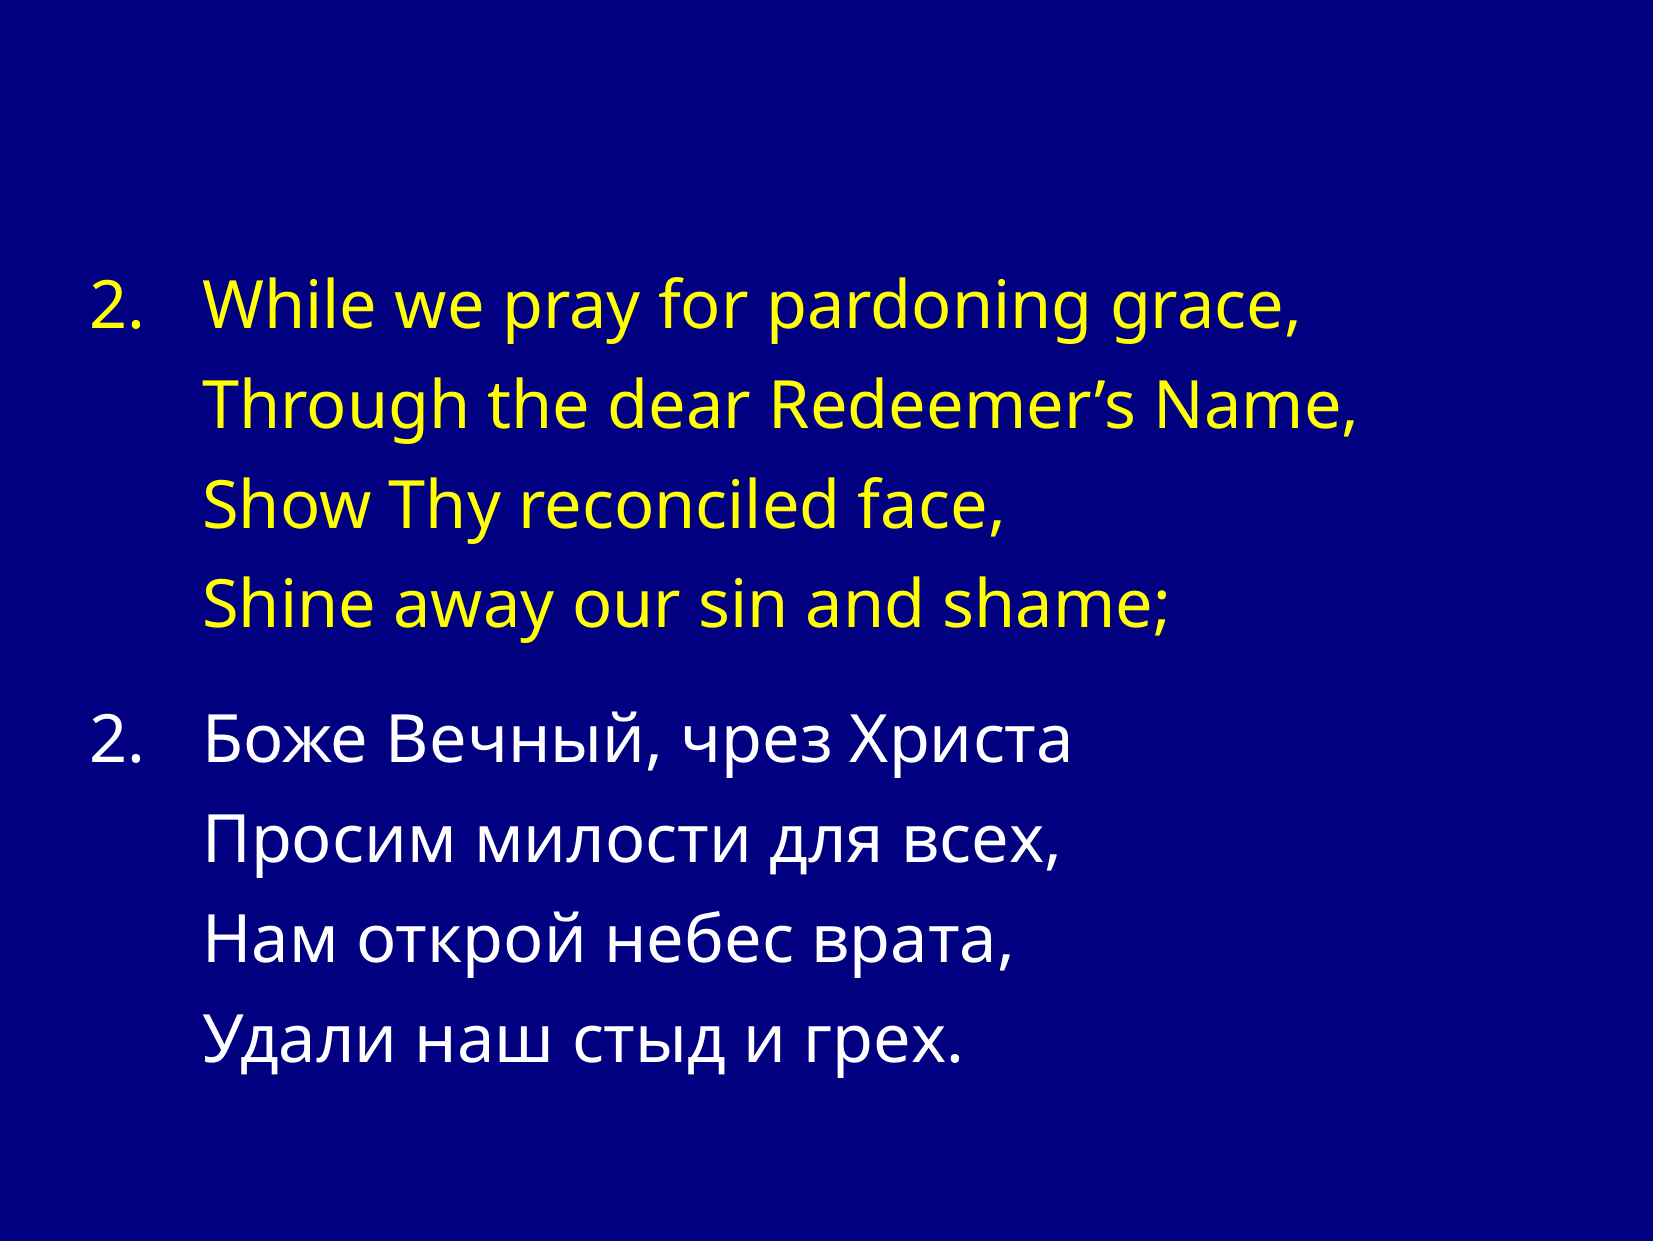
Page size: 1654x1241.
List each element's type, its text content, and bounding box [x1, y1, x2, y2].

text_box 2. Боже Вечный, чрез Христа Просим милости для всех, Нам открой небес врата, Удали наш стыд и грех. [75, 675, 1576, 1163]
text_box 2. While we pray for pardoning grace, Through the dear Redeemer’s Name, Show Thy reconciled face, Shine away our sin and shame; [75, 150, 1576, 638]
